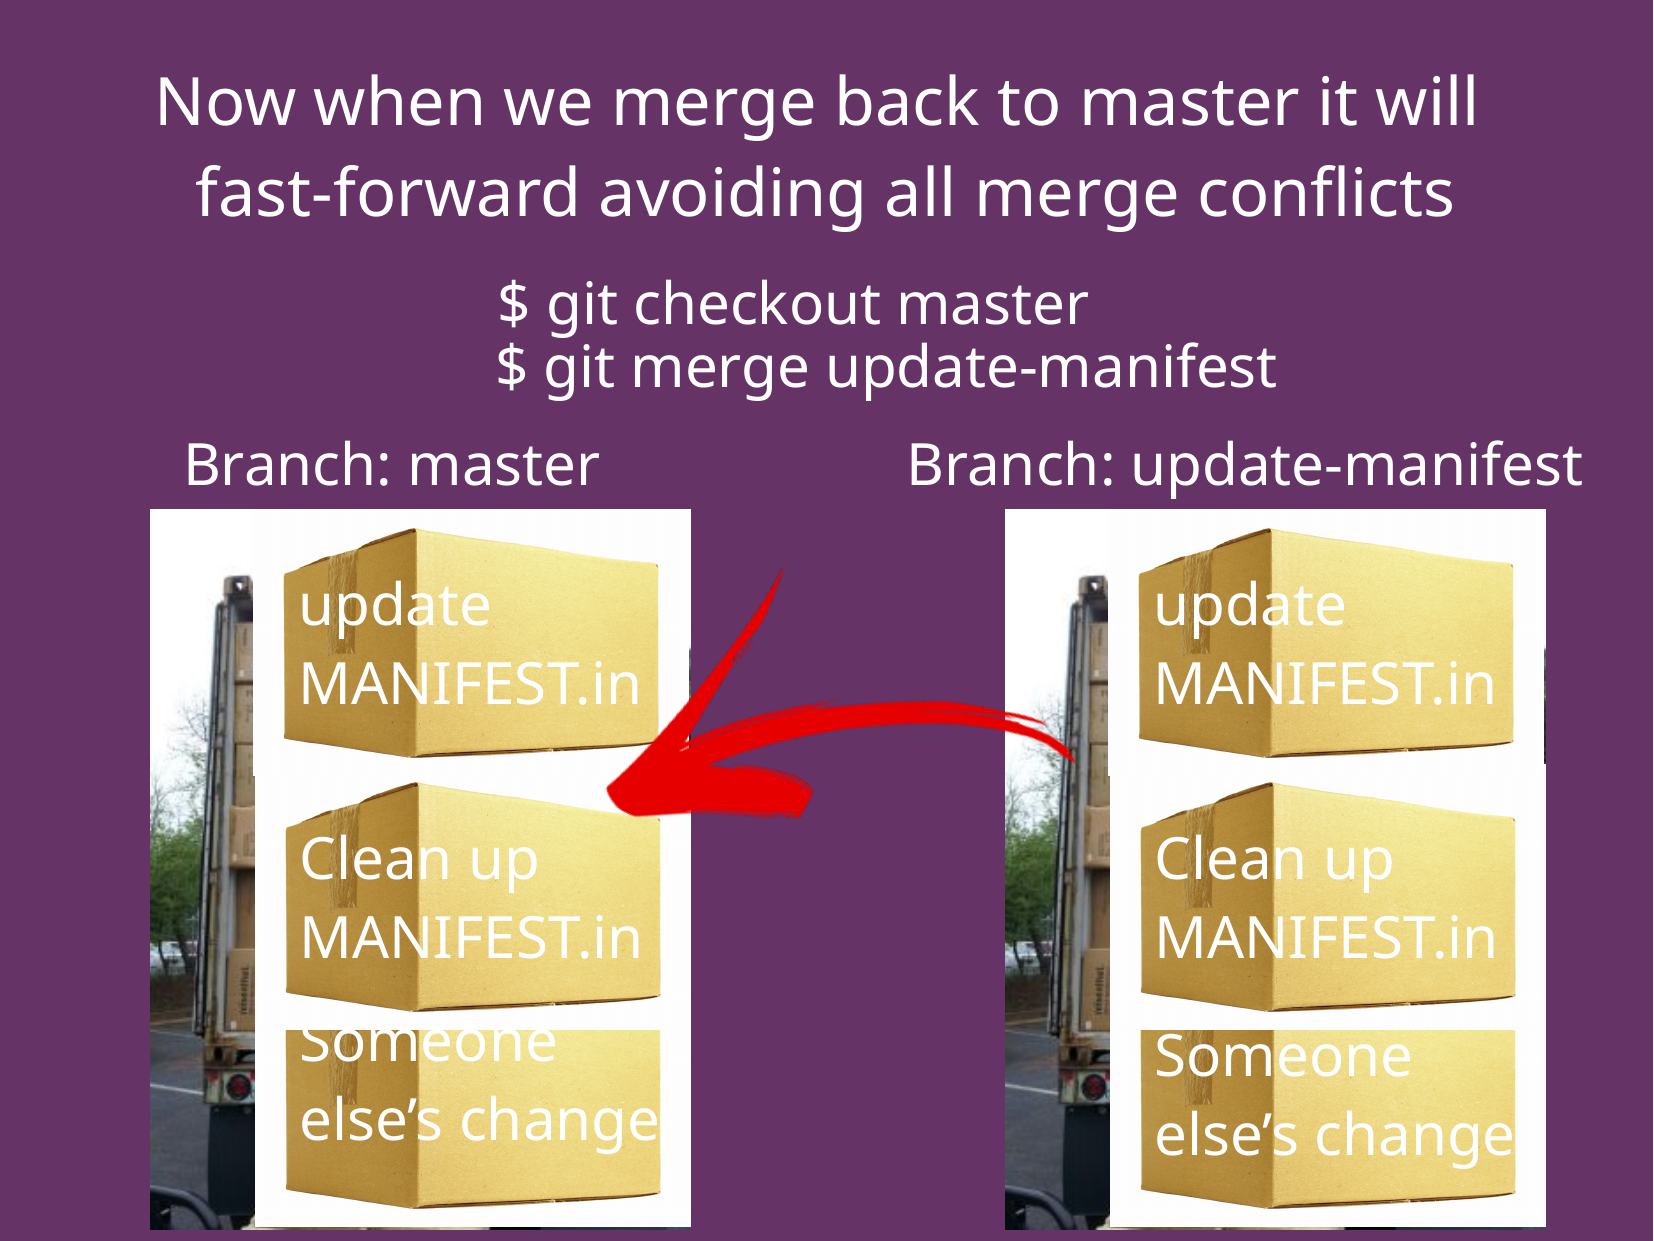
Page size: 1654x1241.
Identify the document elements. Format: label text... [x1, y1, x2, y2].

text_box update MANIFEST.in [283, 555, 689, 779]
text_box Clean up MANIFEST.in [285, 810, 691, 1033]
text_box Branch: master [168, 415, 648, 509]
text_box Clean up MANIFEST.in [1140, 810, 1546, 1033]
text_box Someone else’s change [284, 991, 720, 1215]
text_box Someone else’s change [1140, 1006, 1576, 1230]
text_box update MANIFEST.in [1138, 555, 1544, 779]
text_box Branch: update-manifest [891, 415, 1647, 511]
title Now when we merge back to master it will fast-forward avoiding all merge conflicts [82, 5, 1571, 286]
text_box $ git merge update-manifest [480, 317, 1306, 492]
picture [150, 509, 1546, 1230]
text_box $ git checkout master [483, 255, 1364, 358]
